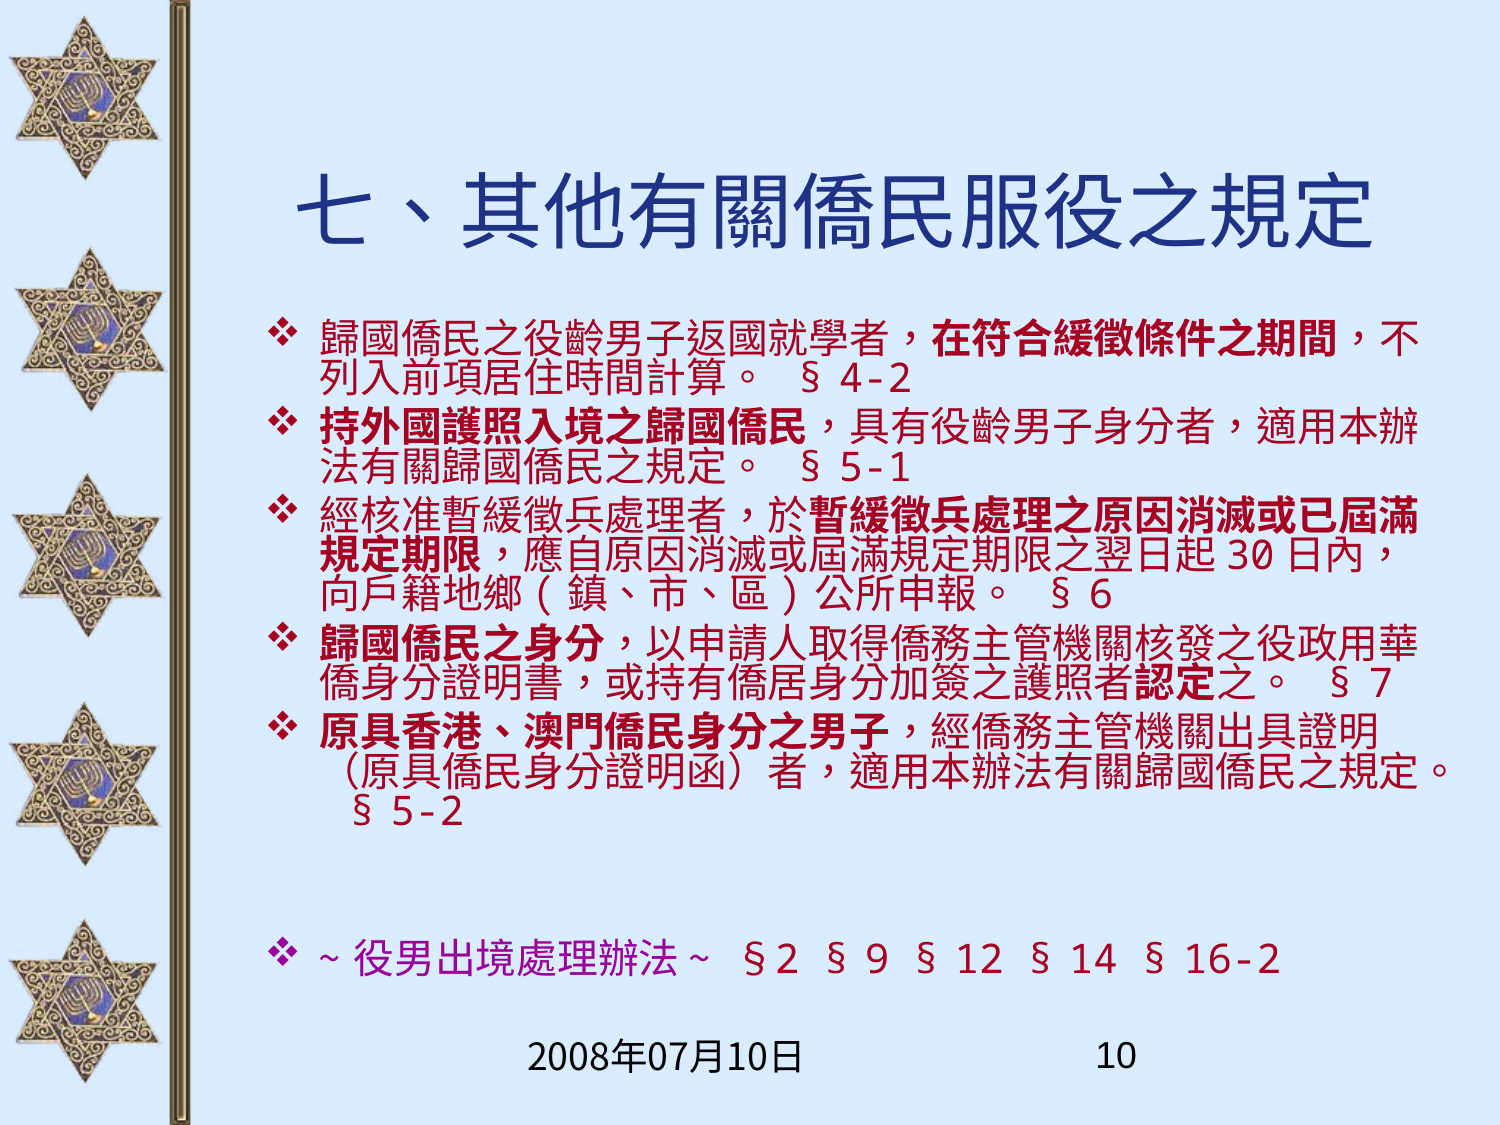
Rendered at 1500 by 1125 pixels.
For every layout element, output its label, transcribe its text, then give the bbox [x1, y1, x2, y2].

picture [0, 0, 1500, 1125]
title 七、其他有關僑民服役之規定 [265, 115, 1404, 303]
list 歸國僑民之役齡男子返國就學者，在符合緩徵條件之期間，不列入前項居住時間計算。 §4-2 持外國護照入境之歸國僑民，具有役齡男子身分者，適用本辦法有關歸國僑民之規定。 §5-1 經核准暫緩徵兵處理者，於暫緩徵兵處理之原因消滅或已屆滿規定期限，應自原因消滅或屆滿規定期限之翌日起30日內，向戶籍地鄉(鎮、市、區)公所申報。 §6 歸國僑民之身分，以申請人取得僑務主管機關核發之役政用華僑身分證明書，或持有僑居身分加簽之護照者認定之。 §7 原具香港、澳門僑民身分之男子，經僑務主管機關出具證明（原具僑民身分證明函）者，適用本辦法有關歸國僑民之規定。 §5-2 ~役男出境處理辦法~ §2 §9 §12 §14 §16-2 [249, 314, 1447, 1021]
